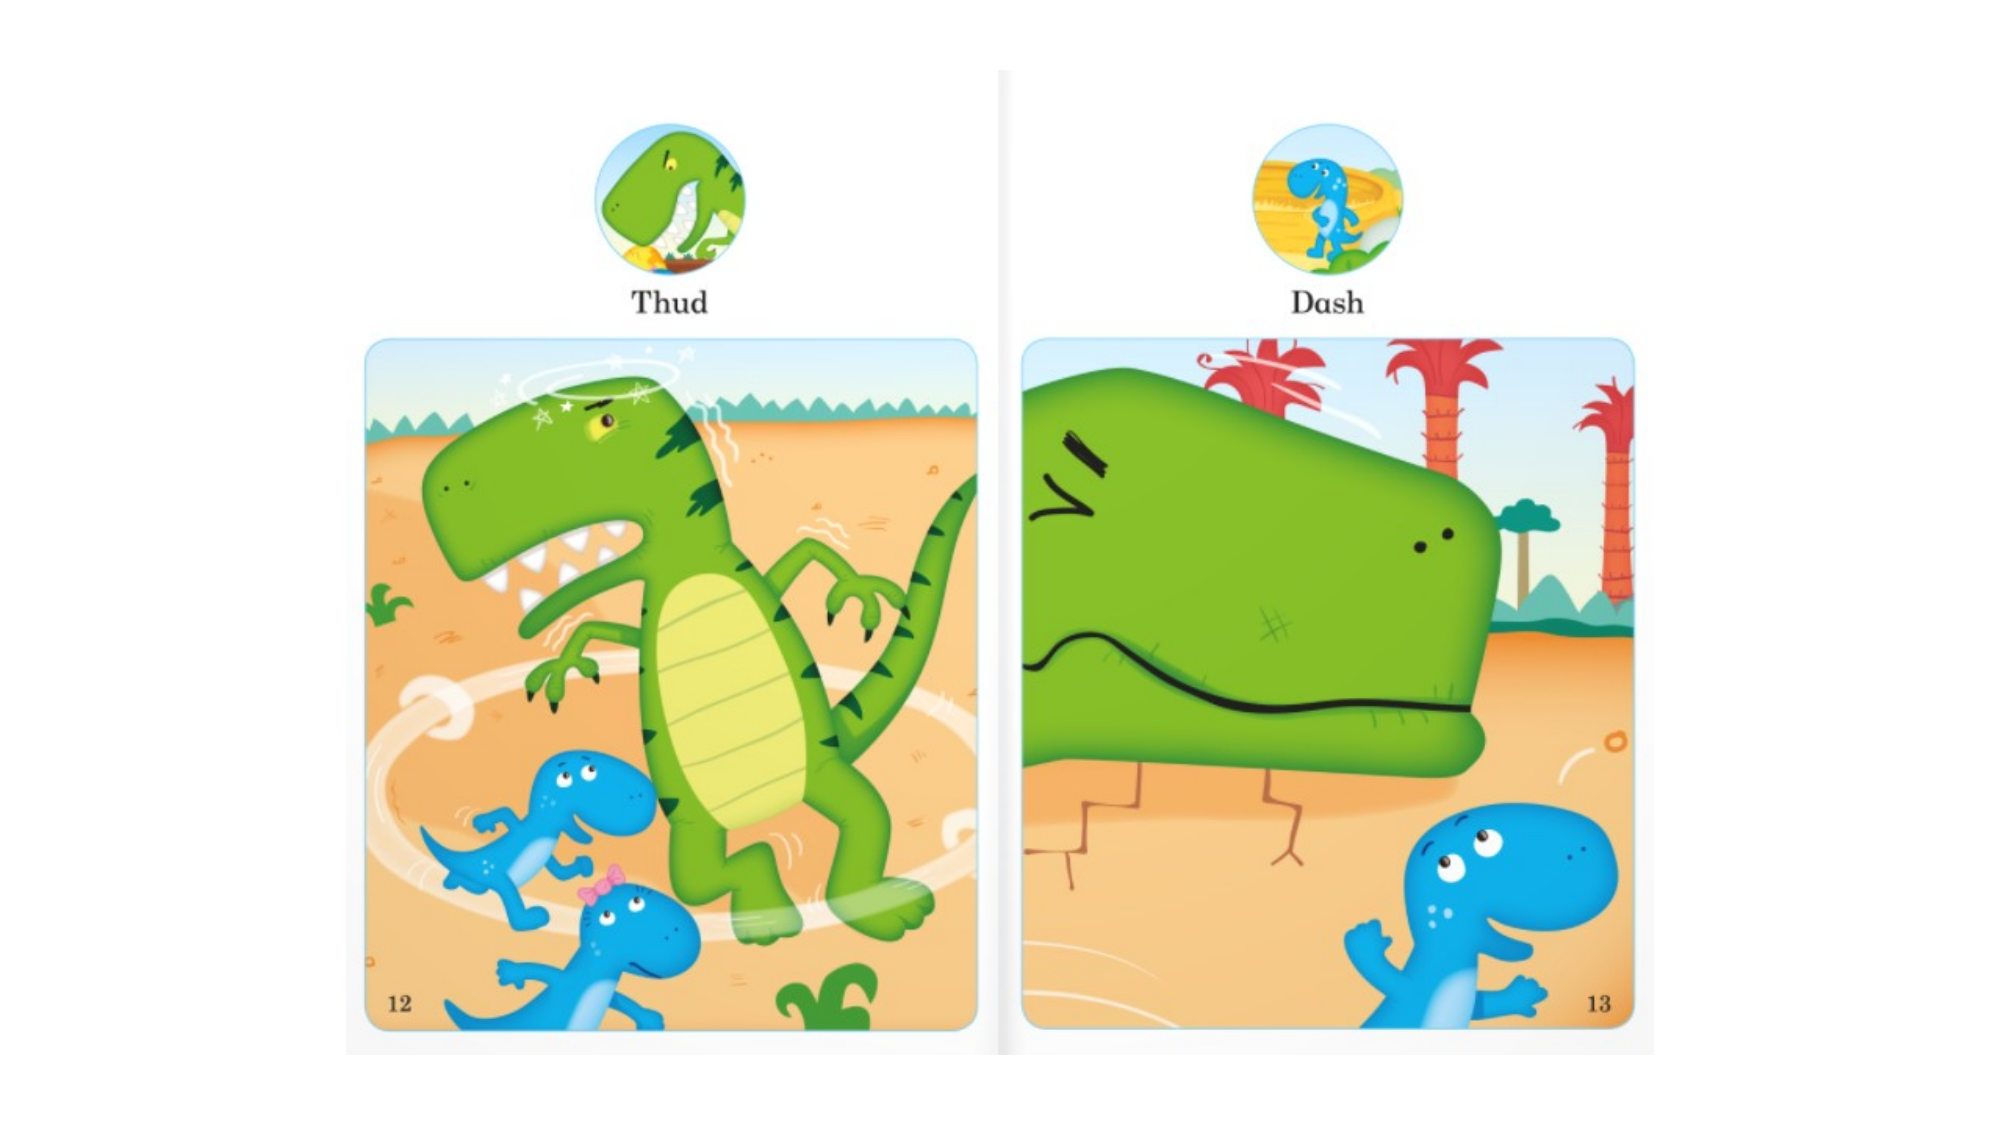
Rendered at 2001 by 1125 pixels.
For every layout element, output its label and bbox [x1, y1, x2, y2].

picture [346, 70, 1654, 1055]
